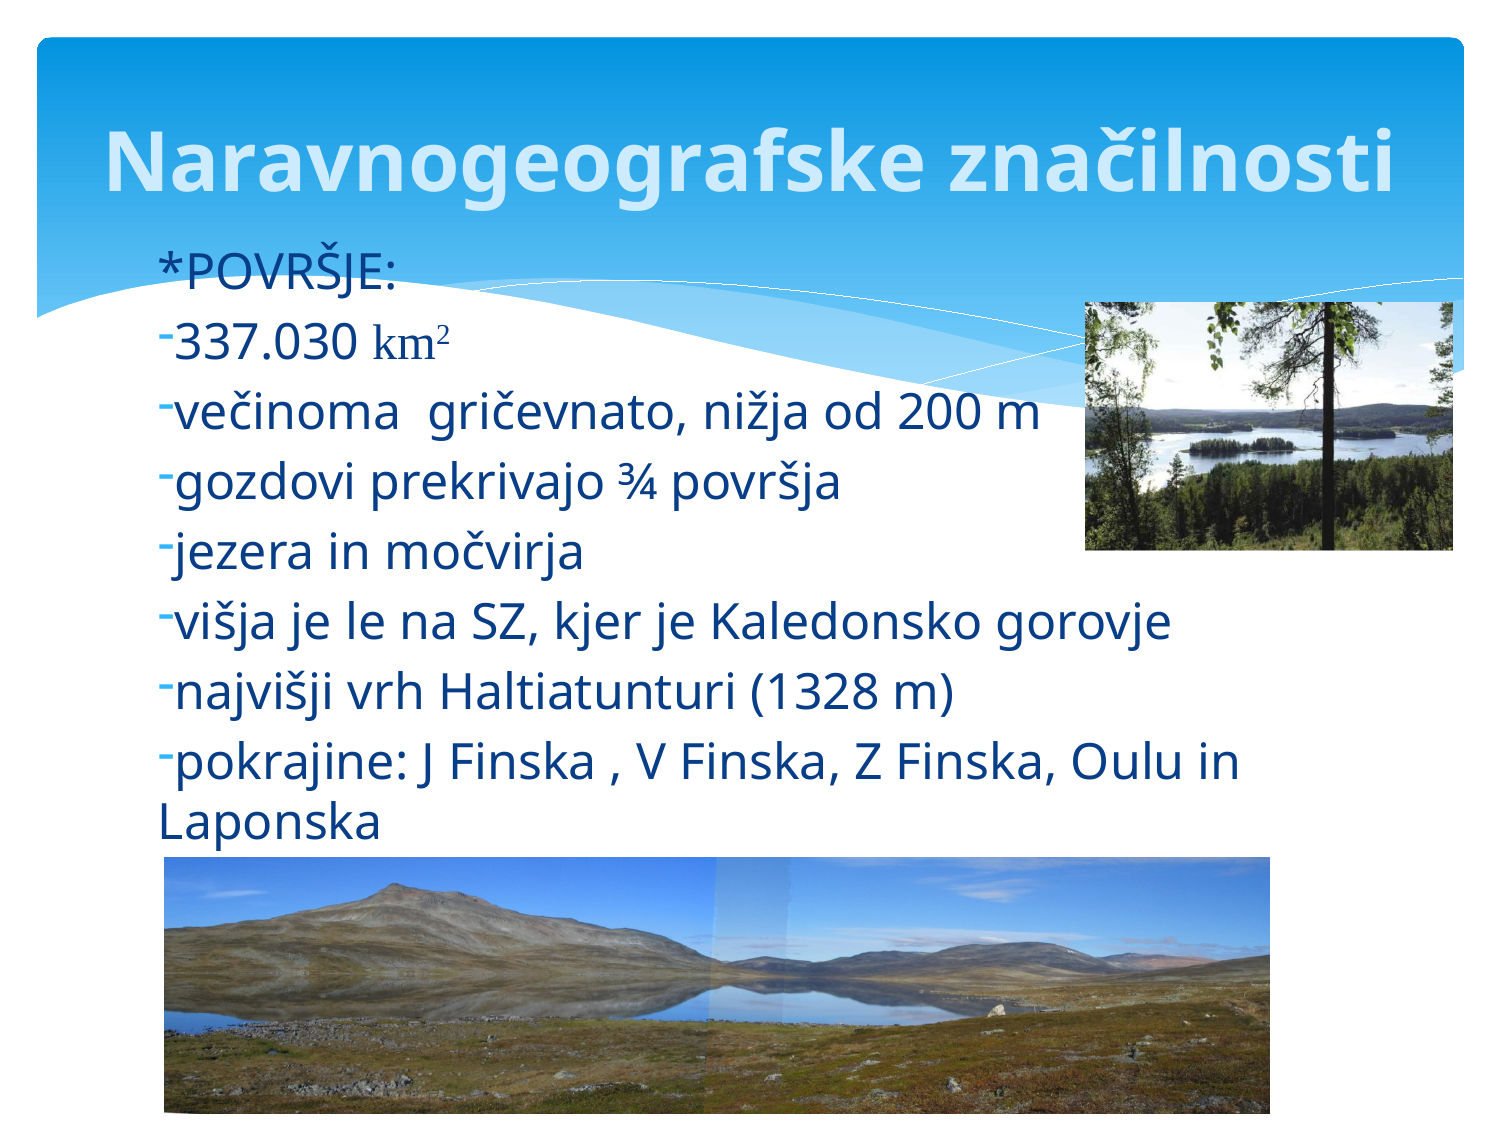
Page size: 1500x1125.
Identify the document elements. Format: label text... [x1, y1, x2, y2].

picture [164, 857, 1270, 1115]
title Naravnogeografske značilnosti [75, 55, 1425, 261]
picture [1085, 302, 1453, 551]
list *POVRŠJE: 337.030 km2 večinoma gričevnato, nižja od 200 m gozdovi prekrivajo ¾ površja jezera in močvirja višja je le na SZ, kjer je Kaledonsko gorovje najvišji vrh Haltiatunturi (1328 m) pokrajine: J Finska , V Finska, Z Finska, Oulu in Laponska [142, 261, 1359, 1005]
